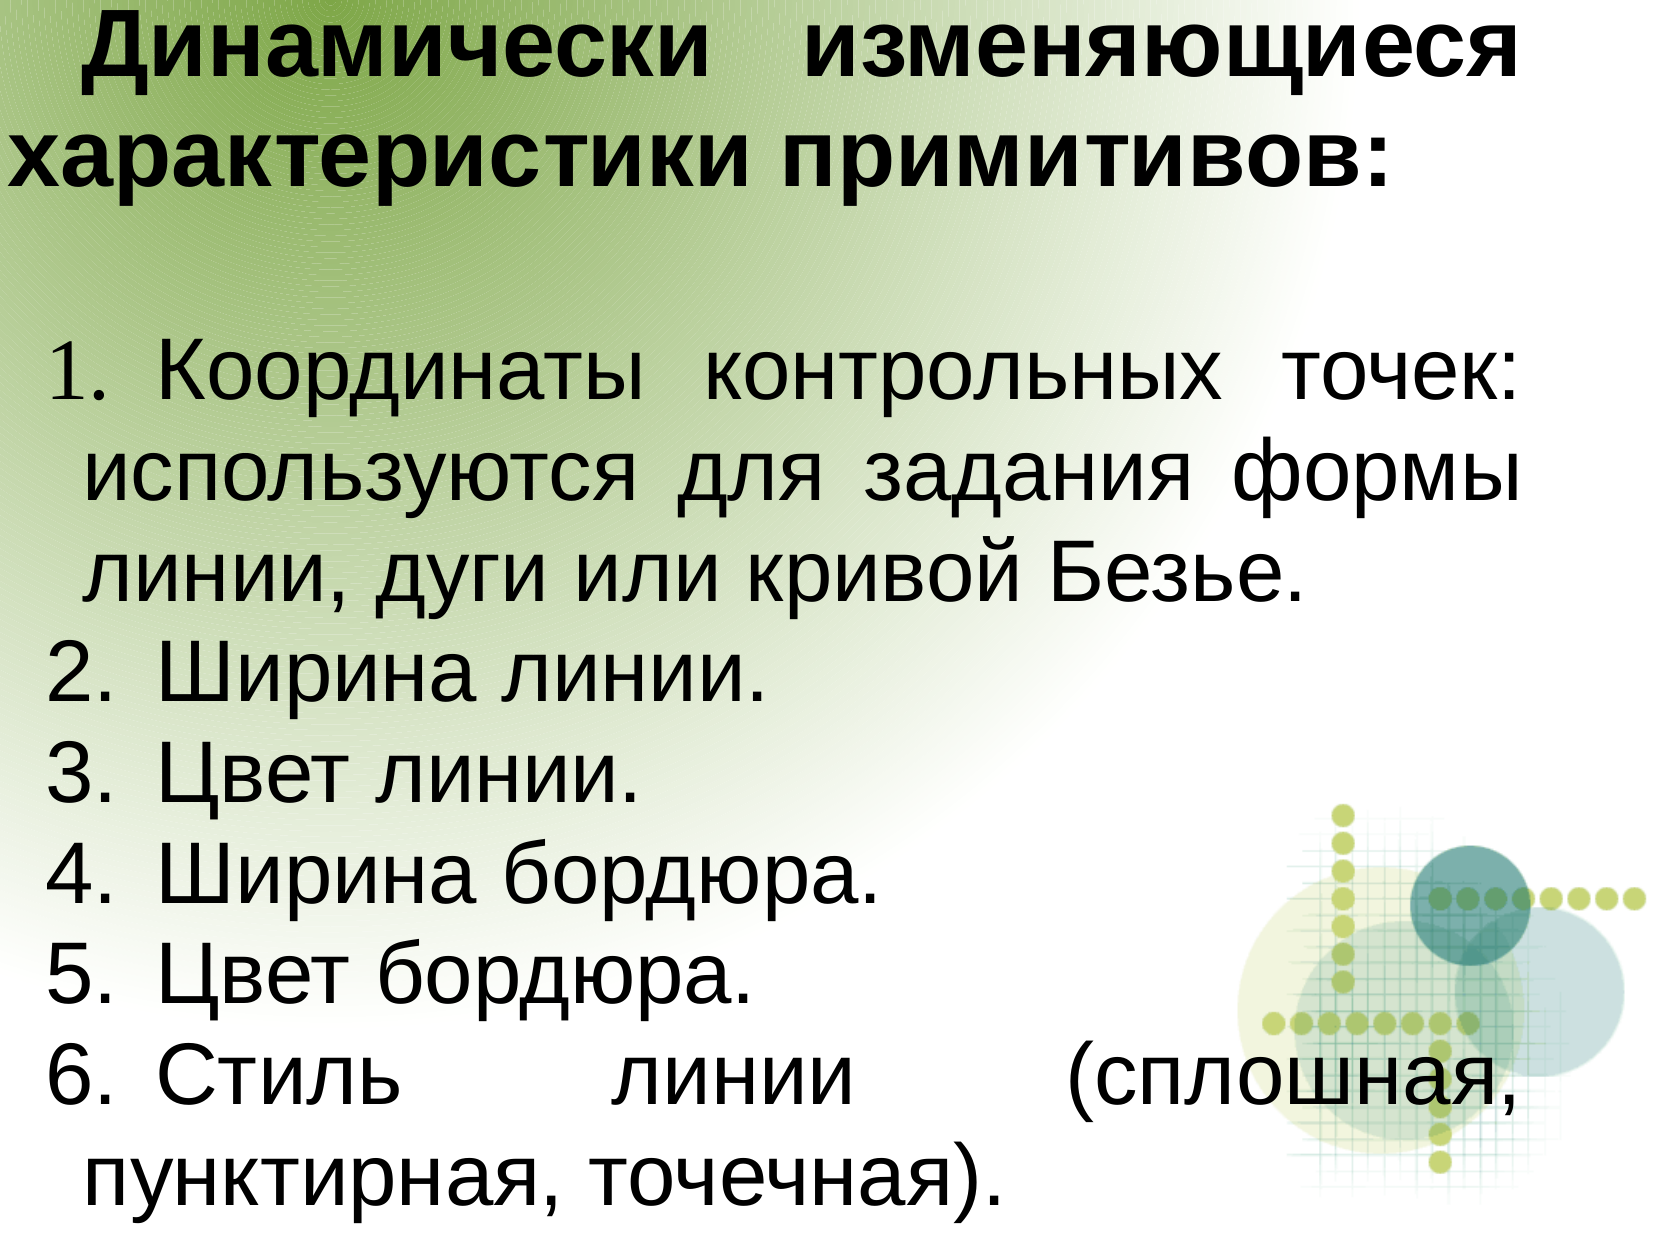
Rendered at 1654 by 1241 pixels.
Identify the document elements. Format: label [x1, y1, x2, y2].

picture [1523, 792, 1654, 1211]
chart [6, 0, 1523, 1225]
